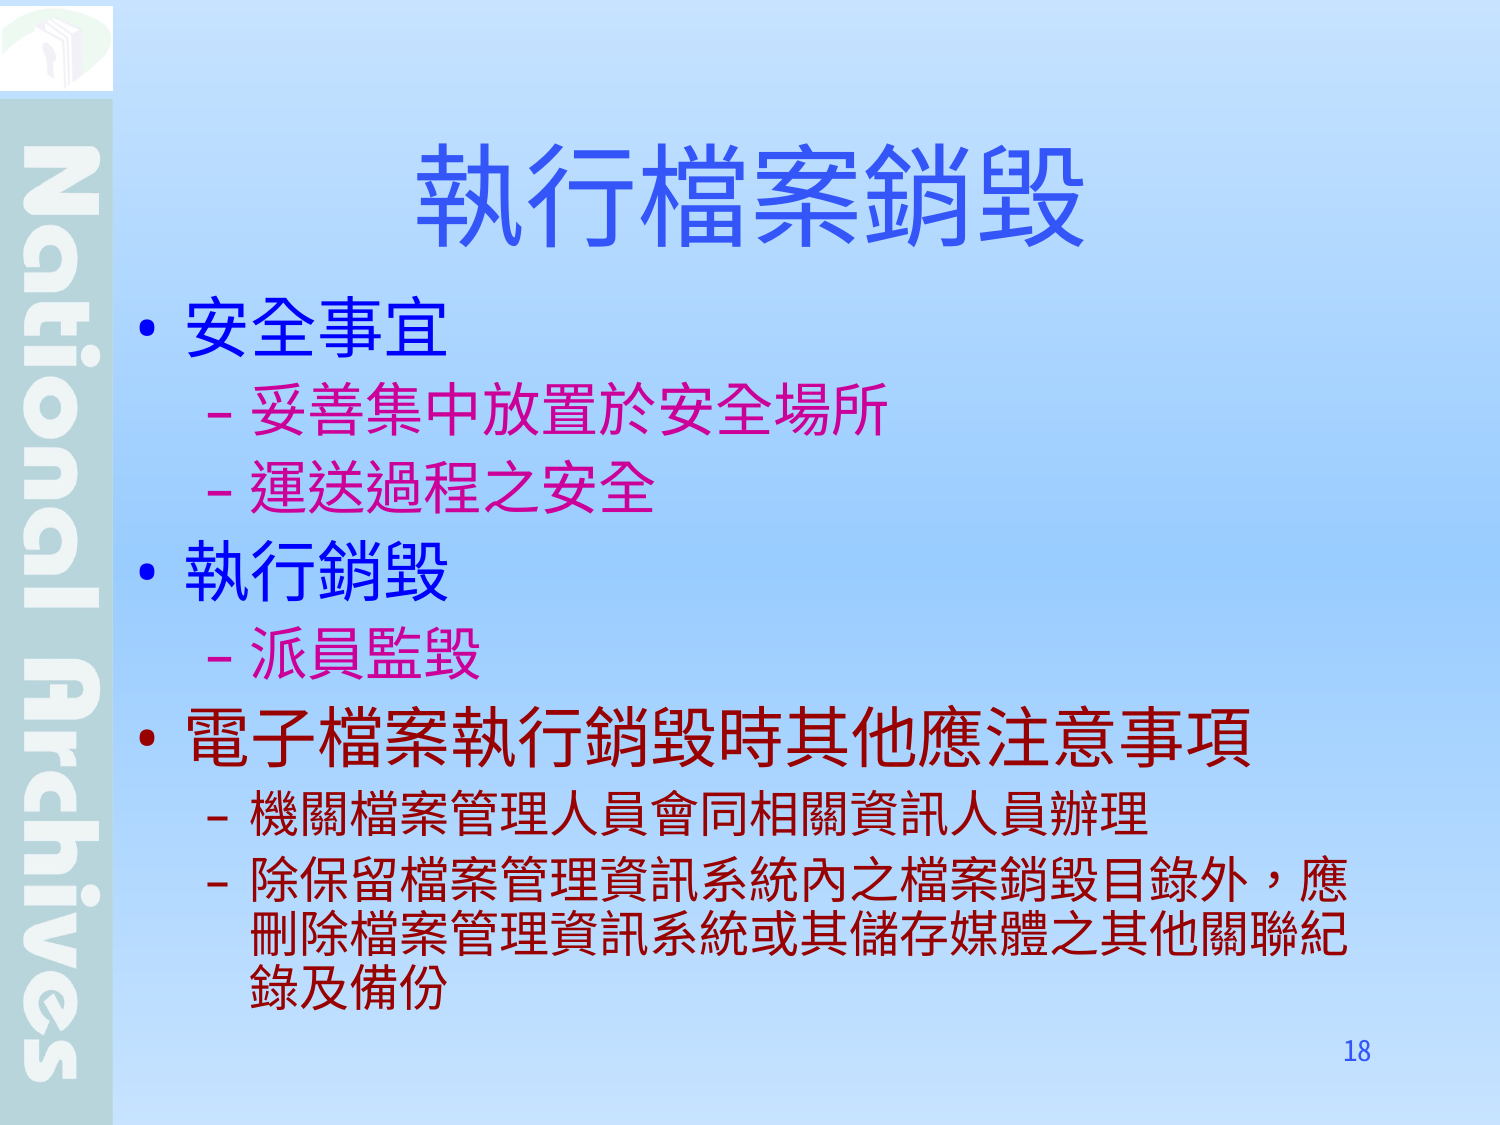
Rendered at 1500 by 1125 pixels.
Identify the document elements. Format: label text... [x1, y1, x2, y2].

picture [0, 99, 113, 1125]
title 執行檔案銷毀 [112, 99, 1388, 287]
text_box <編號> [1074, 1025, 1388, 1101]
picture [0, 6, 113, 91]
list 安全事宜 妥善集中放置於安全場所 運送過程之安全 執行銷毀 派員監毀 電子檔案執行銷毀時其他應注意事項 機關檔案管理人員會同相關資訊人員辦理 除保留檔案管理資訊系統內之檔案銷毀目錄外，應刪除檔案管理資訊系統或其儲存媒體之其他關聯紀錄及備份 [112, 287, 1388, 1025]
